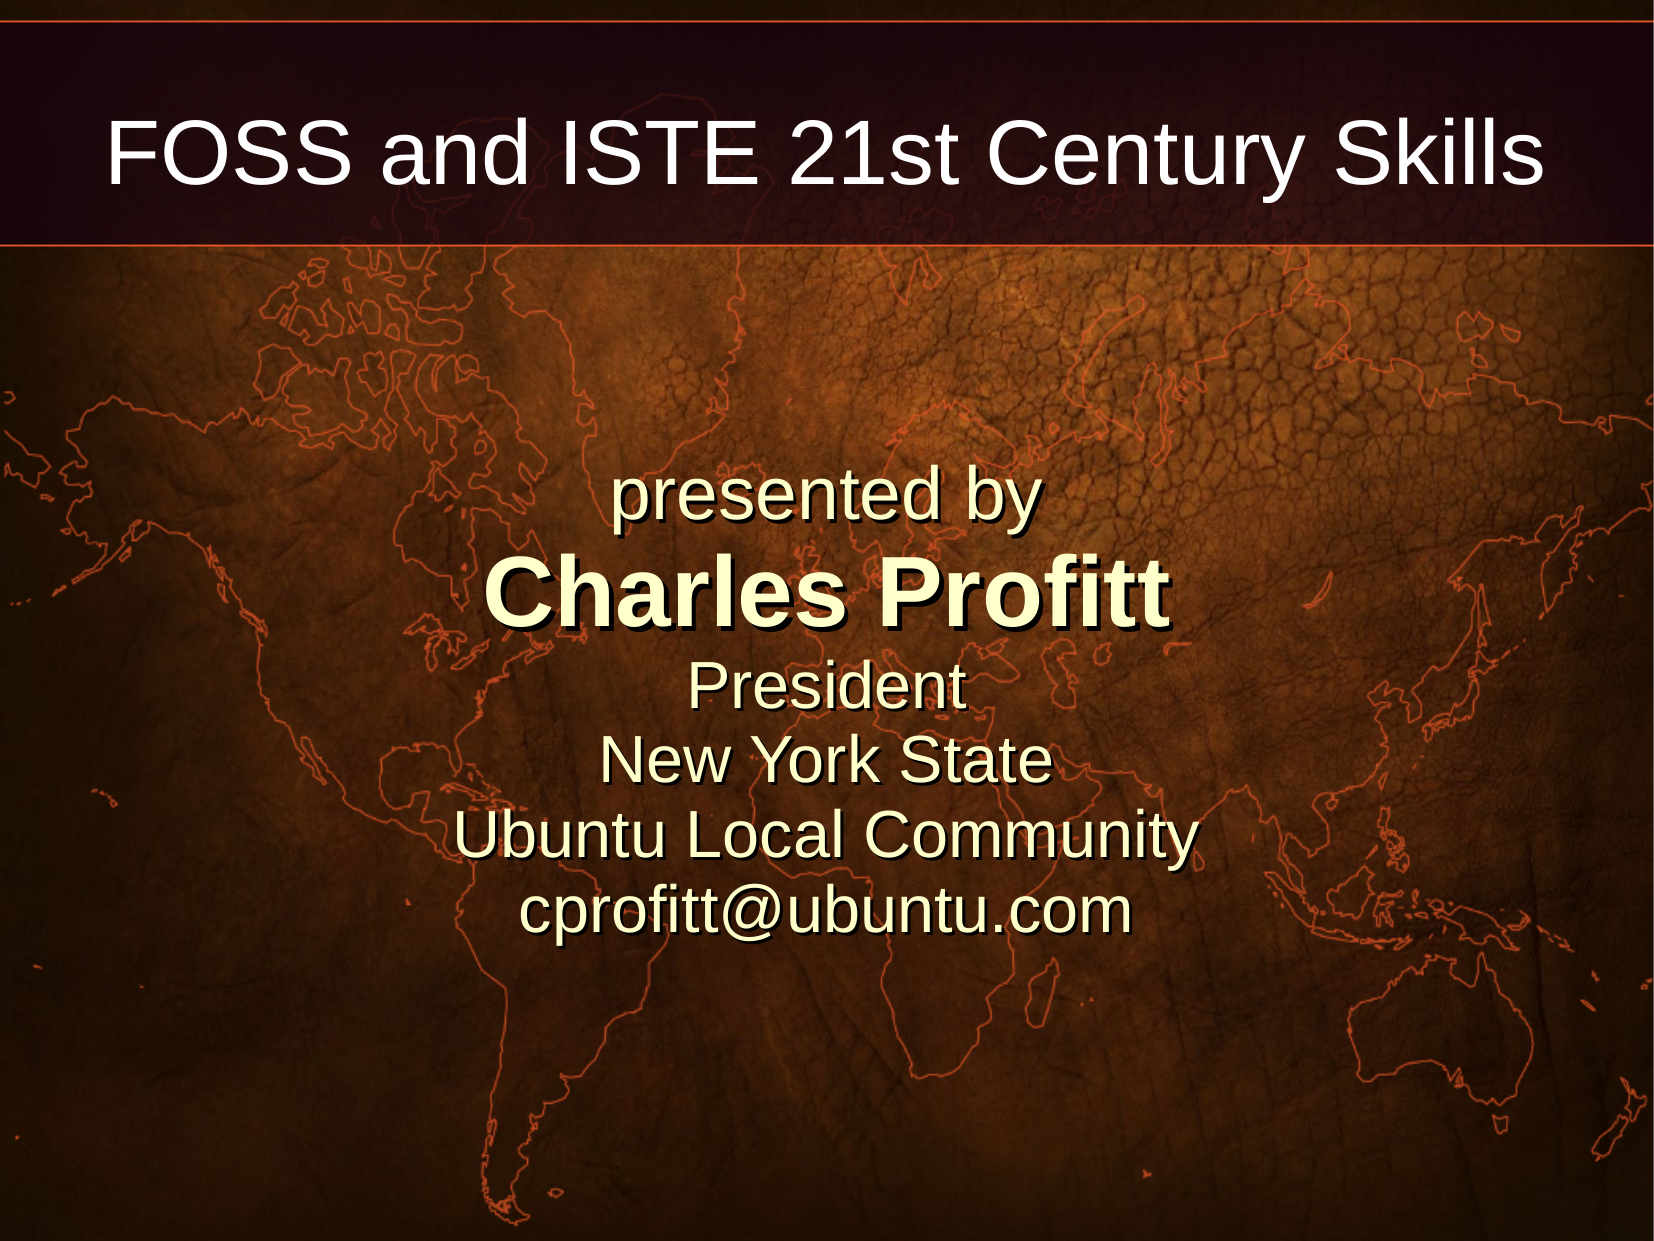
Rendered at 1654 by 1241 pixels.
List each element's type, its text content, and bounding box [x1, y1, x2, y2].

title FOSS and ISTE 21st Century Skills [82, 56, 1571, 250]
picture [0, 0, 1654, 1241]
subtitle presented by Charles Profitt President New York State Ubuntu Local Community cprofitt@ubuntu.com [82, 297, 1571, 1102]
